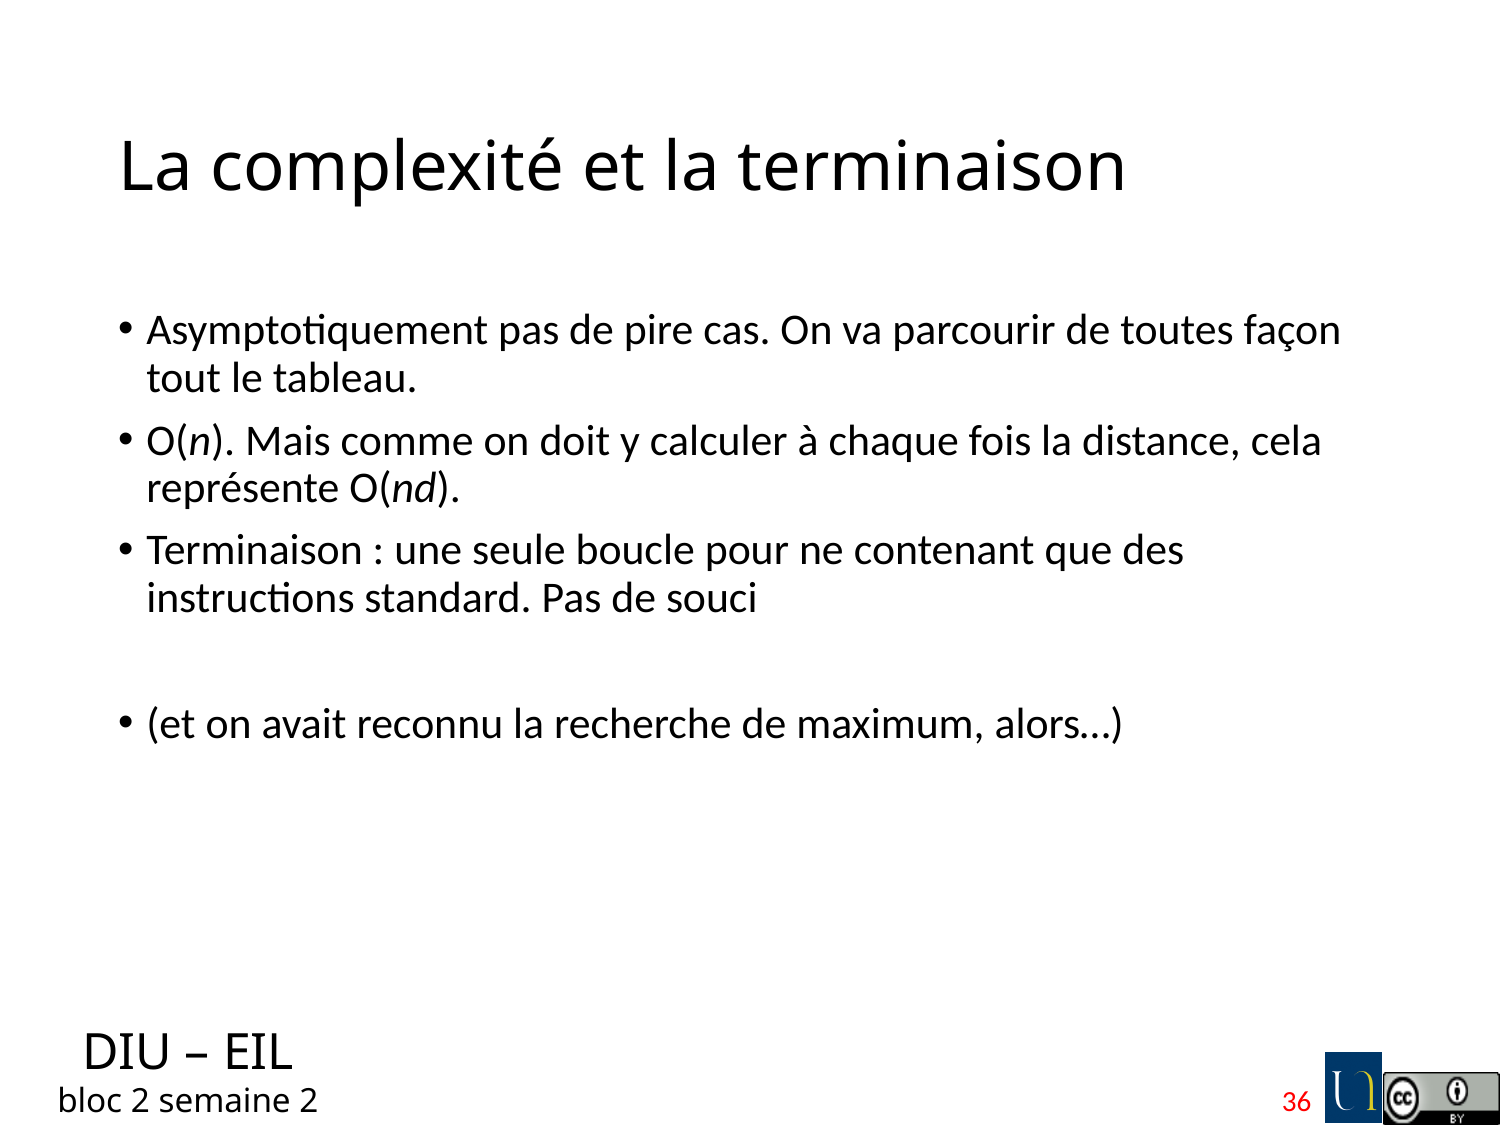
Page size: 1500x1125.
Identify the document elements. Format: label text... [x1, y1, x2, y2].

list Asymptotiquement pas de pire cas. On va parcourir de toutes façon tout le tableau. O(n). Mais comme on doit y calculer à chaque fois la distance, cela représente O(nd). Terminaison : une seule boucle pour ne contenant que des instructions standard. Pas de souci (et on avait reconnu la recherche de maximum, alors…) [103, 299, 1397, 1014]
slide_number <numéro> [1240, 1070, 1327, 1125]
title La complexité et la terminaison [103, 59, 1397, 278]
picture [1325, 1052, 1382, 1123]
picture [1383, 1072, 1500, 1125]
